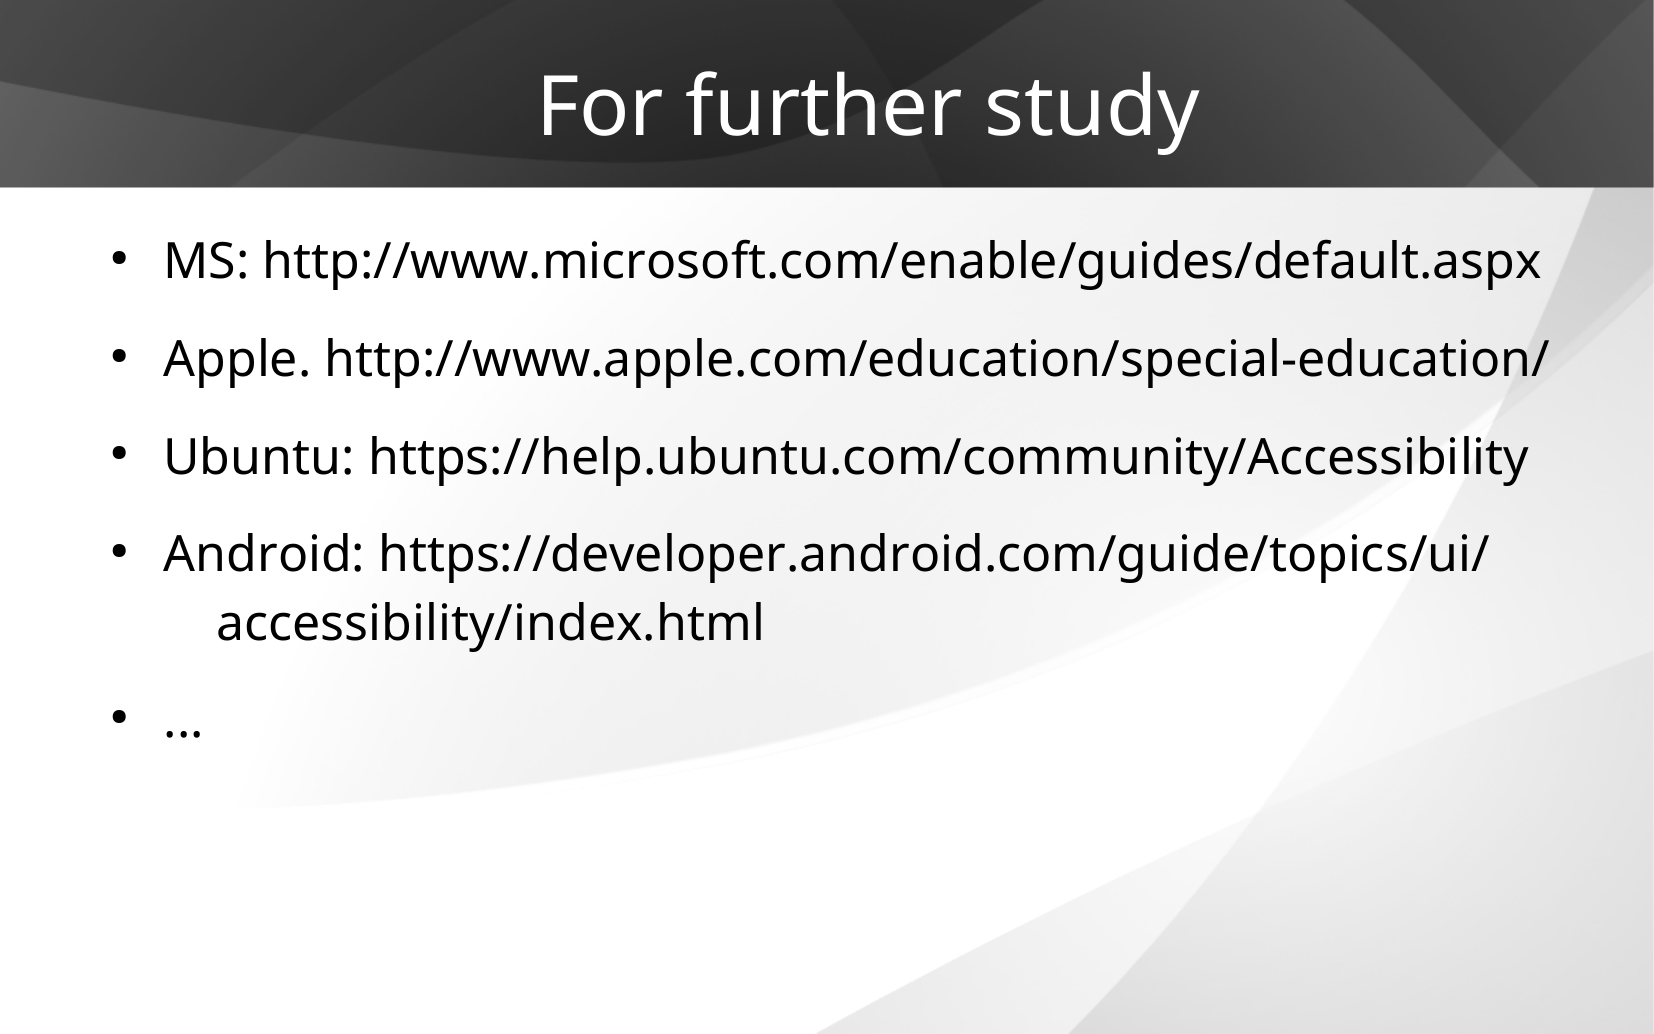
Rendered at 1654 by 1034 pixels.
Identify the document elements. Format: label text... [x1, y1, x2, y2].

picture [0, 0, 1654, 1034]
title For further study [124, 0, 1613, 208]
list MS: http://www.microsoft.com/enable/guides/default.aspx Apple. http://www.apple.com/education/special-education/ Ubuntu: https://help.ubuntu.com/community/Accessibility Android: https://developer.android.com/guide/topics/ui/ accessibility/index.html ... [75, 225, 1613, 1013]
